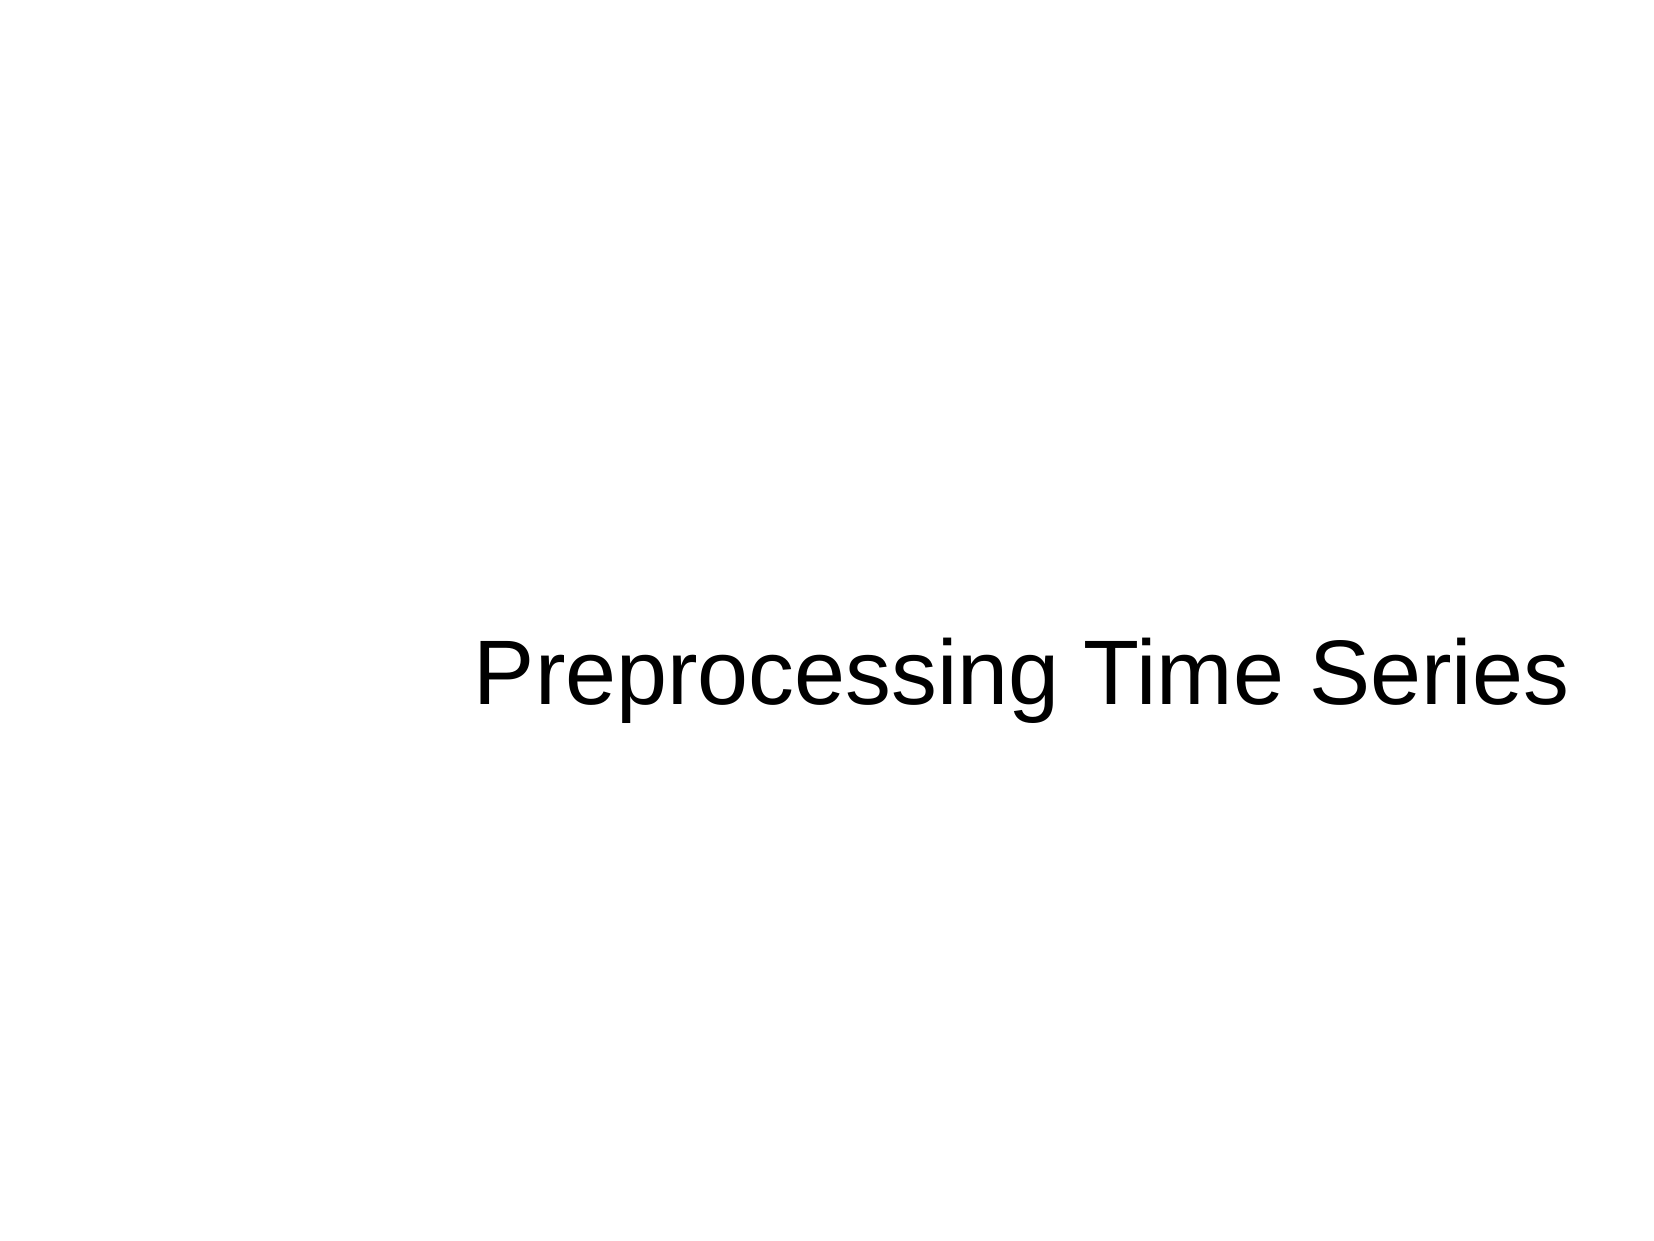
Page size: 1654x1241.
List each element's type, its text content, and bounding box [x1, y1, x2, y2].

title Preprocessing Time Series [82, 569, 1571, 777]
